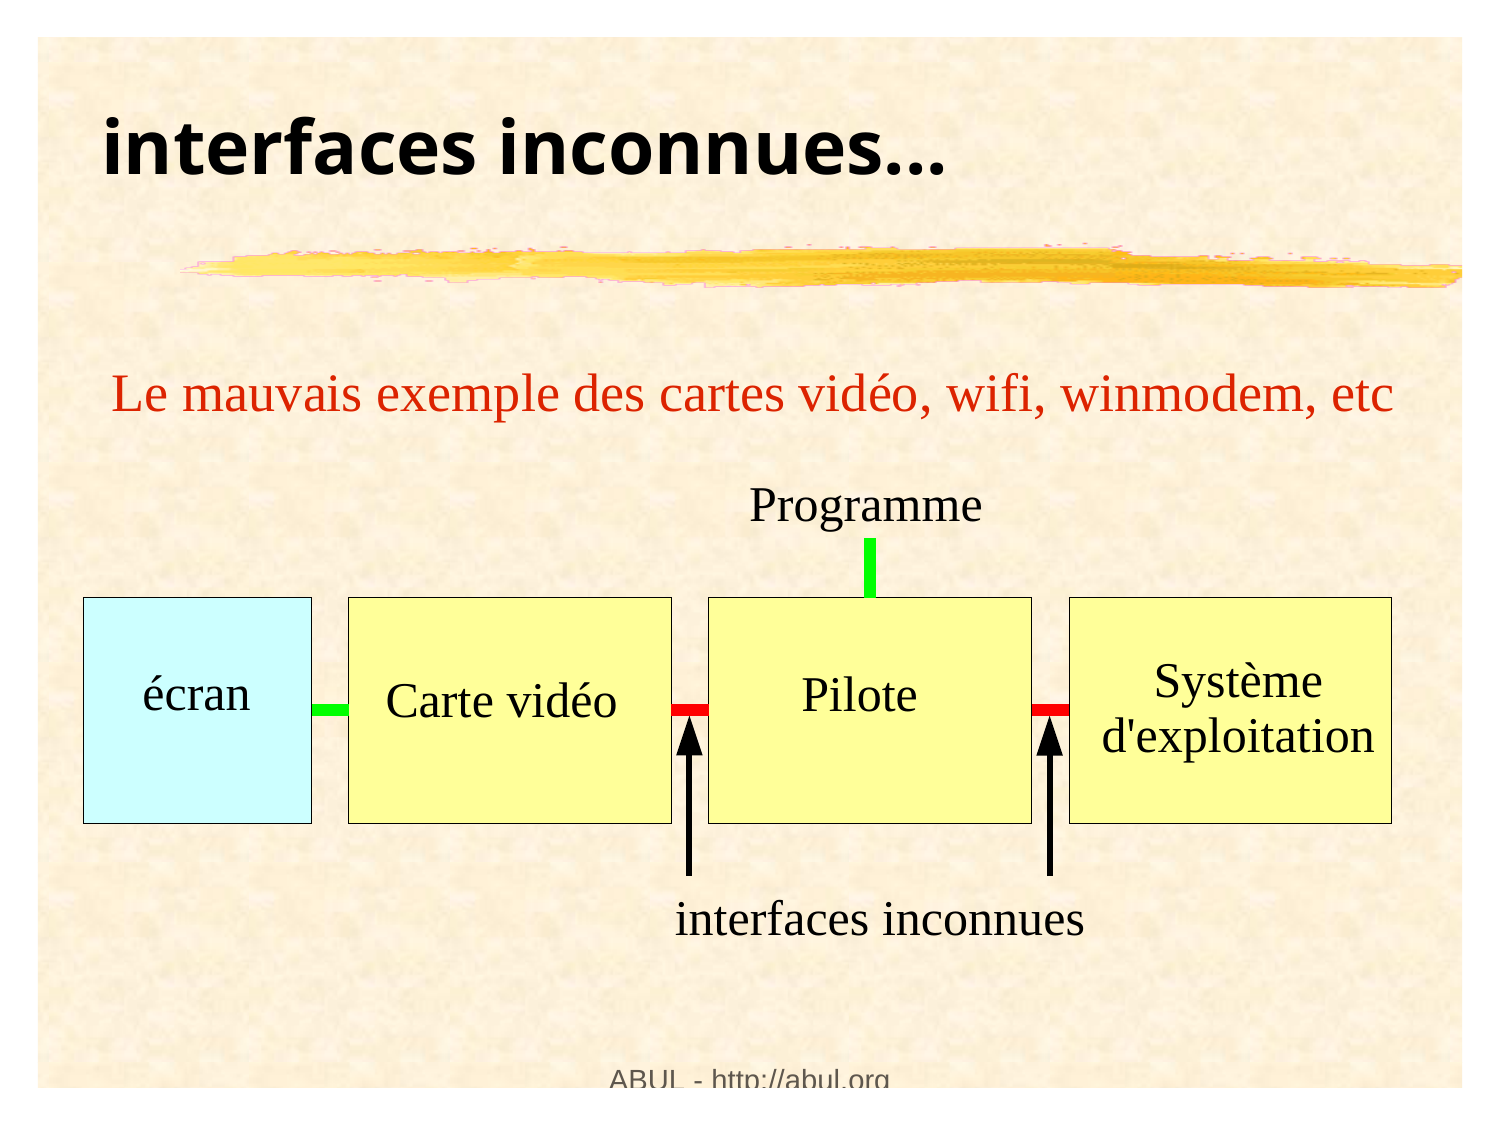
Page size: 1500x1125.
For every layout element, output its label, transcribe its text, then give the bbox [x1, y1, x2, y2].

text_box [83, 597, 312, 824]
picture [748, 1076, 755, 1088]
picture [612, 1084, 624, 1088]
text_box Pilote [801, 667, 966, 728]
text_box interfaces inconnues [674, 890, 1201, 952]
picture [633, 1081, 643, 1088]
text_box Carte vidéo [385, 673, 620, 734]
picture [614, 1073, 621, 1082]
picture [633, 1072, 642, 1078]
text_box Programme [661, 477, 1071, 538]
text_box [708, 597, 1032, 824]
text_box Le mauvais exemple des cartes vidéo, wifi, winmodem, etc [111, 363, 1439, 429]
picture [37, 37, 1463, 1088]
picture [732, 1076, 737, 1088]
picture [852, 1076, 860, 1088]
text_box Système d'exploitation [1101, 652, 1376, 794]
title interfaces inconnues... [101, 39, 1312, 253]
text_box écran [142, 666, 252, 727]
picture [878, 1076, 886, 1088]
picture [806, 1076, 813, 1088]
text_box [1069, 597, 1392, 824]
picture [788, 1082, 795, 1088]
picture [716, 1076, 723, 1088]
text_box [348, 597, 672, 824]
